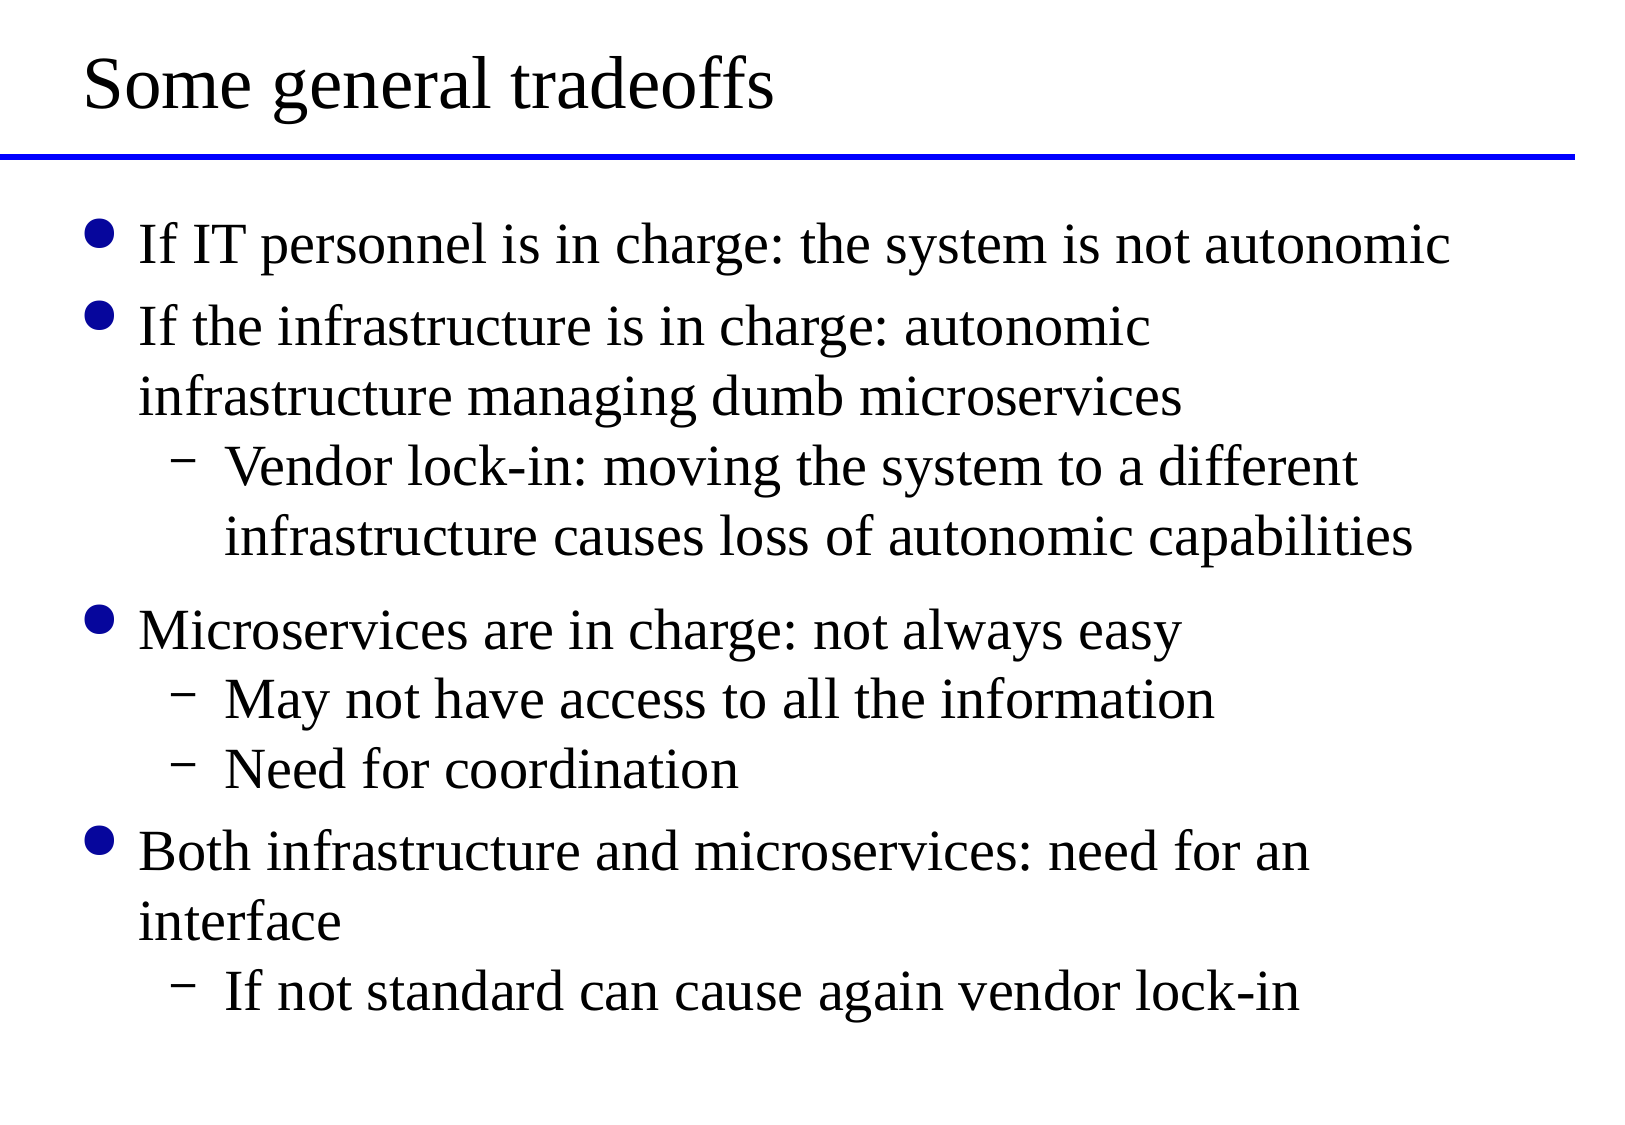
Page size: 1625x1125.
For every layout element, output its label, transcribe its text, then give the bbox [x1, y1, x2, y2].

title Some general tradeoffs [67, 27, 1544, 131]
list If IT personnel is in charge: the system is not autonomic If the infrastructure is in charge: autonomic infrastructure managing dumb microservices Vendor lock-in: moving the system to a different infrastructure causes loss of autonomic capabilities Microservices are in charge: not always easy May not have access to all the information Need for coordination Both infrastructure and microservices: need for an interface If not standard can cause again vendor lock-in [67, 198, 1478, 1061]
